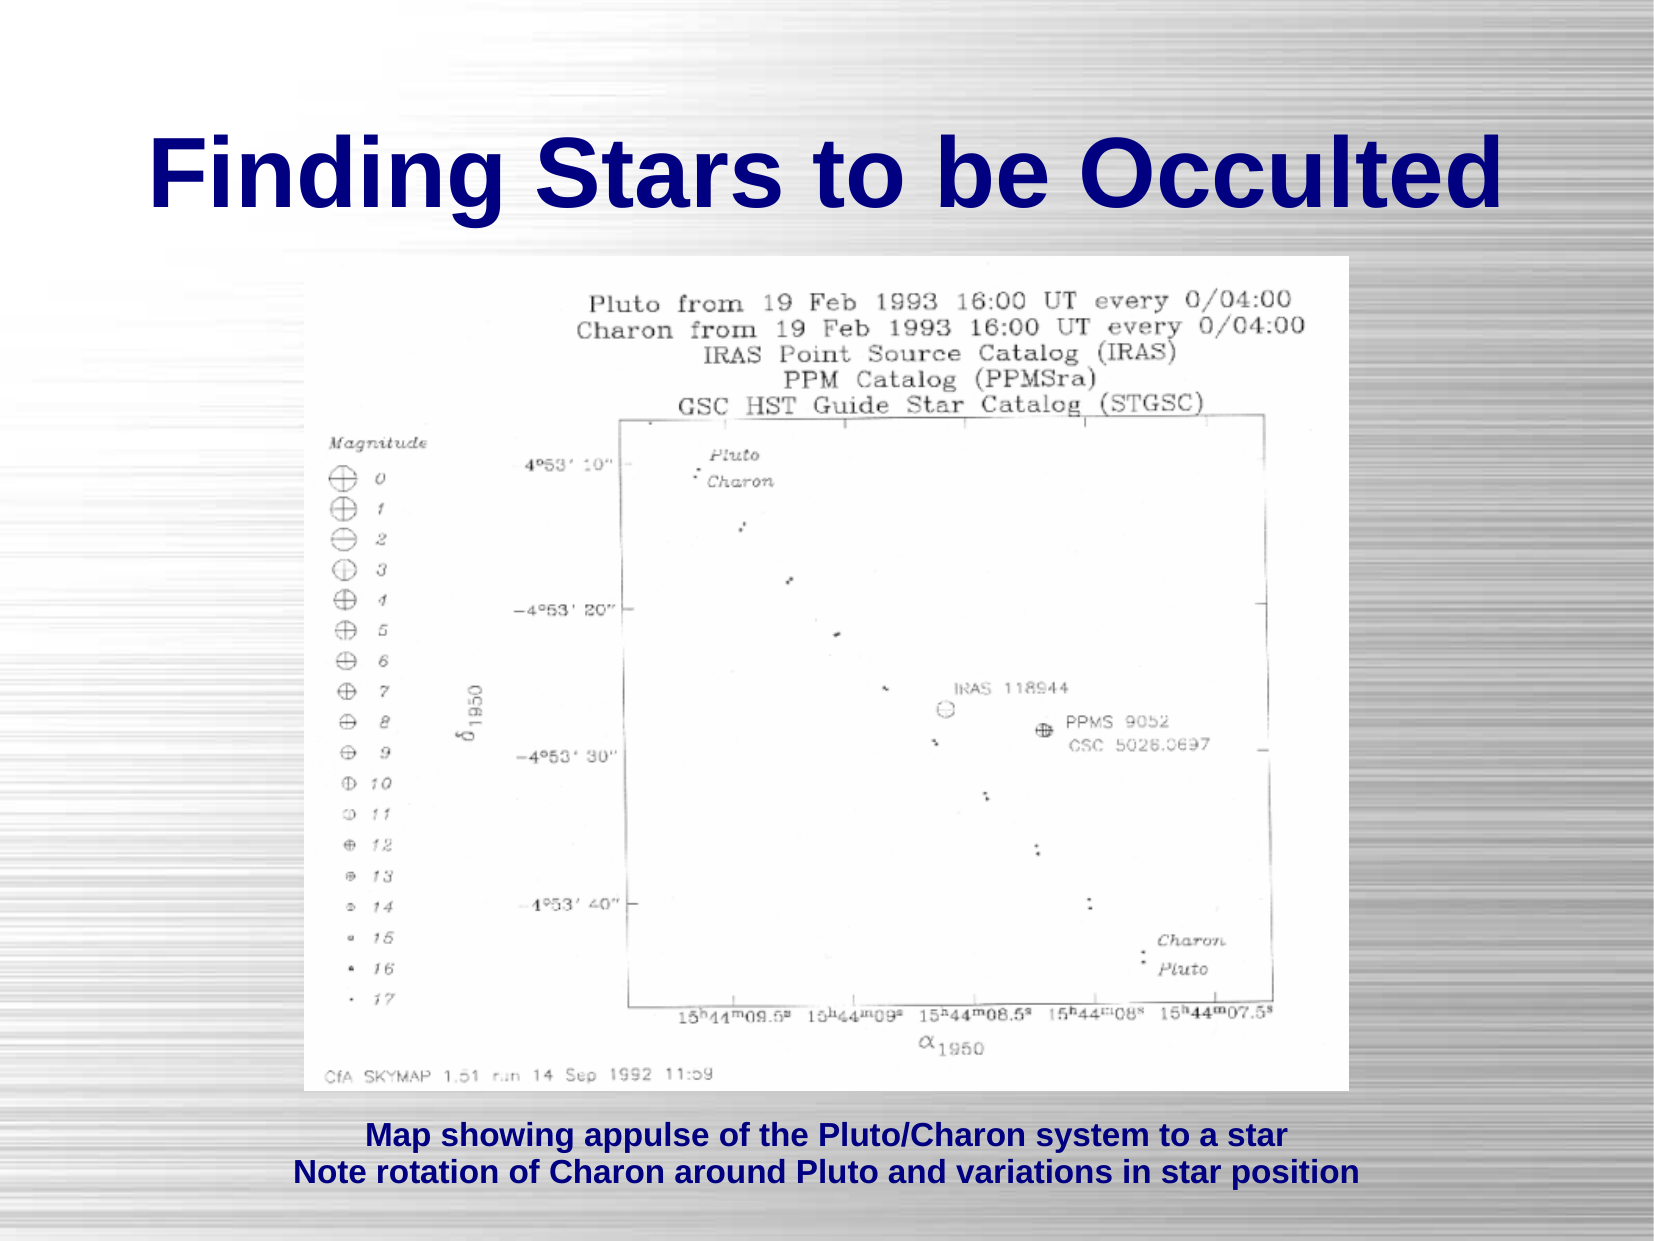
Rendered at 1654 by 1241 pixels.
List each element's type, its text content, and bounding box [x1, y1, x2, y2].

text_box Map showing appulse of the Pluto/Charon system to a star Note rotation of Charon around Pluto and variations in star position [278, 1109, 1376, 1201]
picture [0, 0, 1654, 1241]
text_box Finding Stars to be Occulted [29, 109, 1625, 236]
